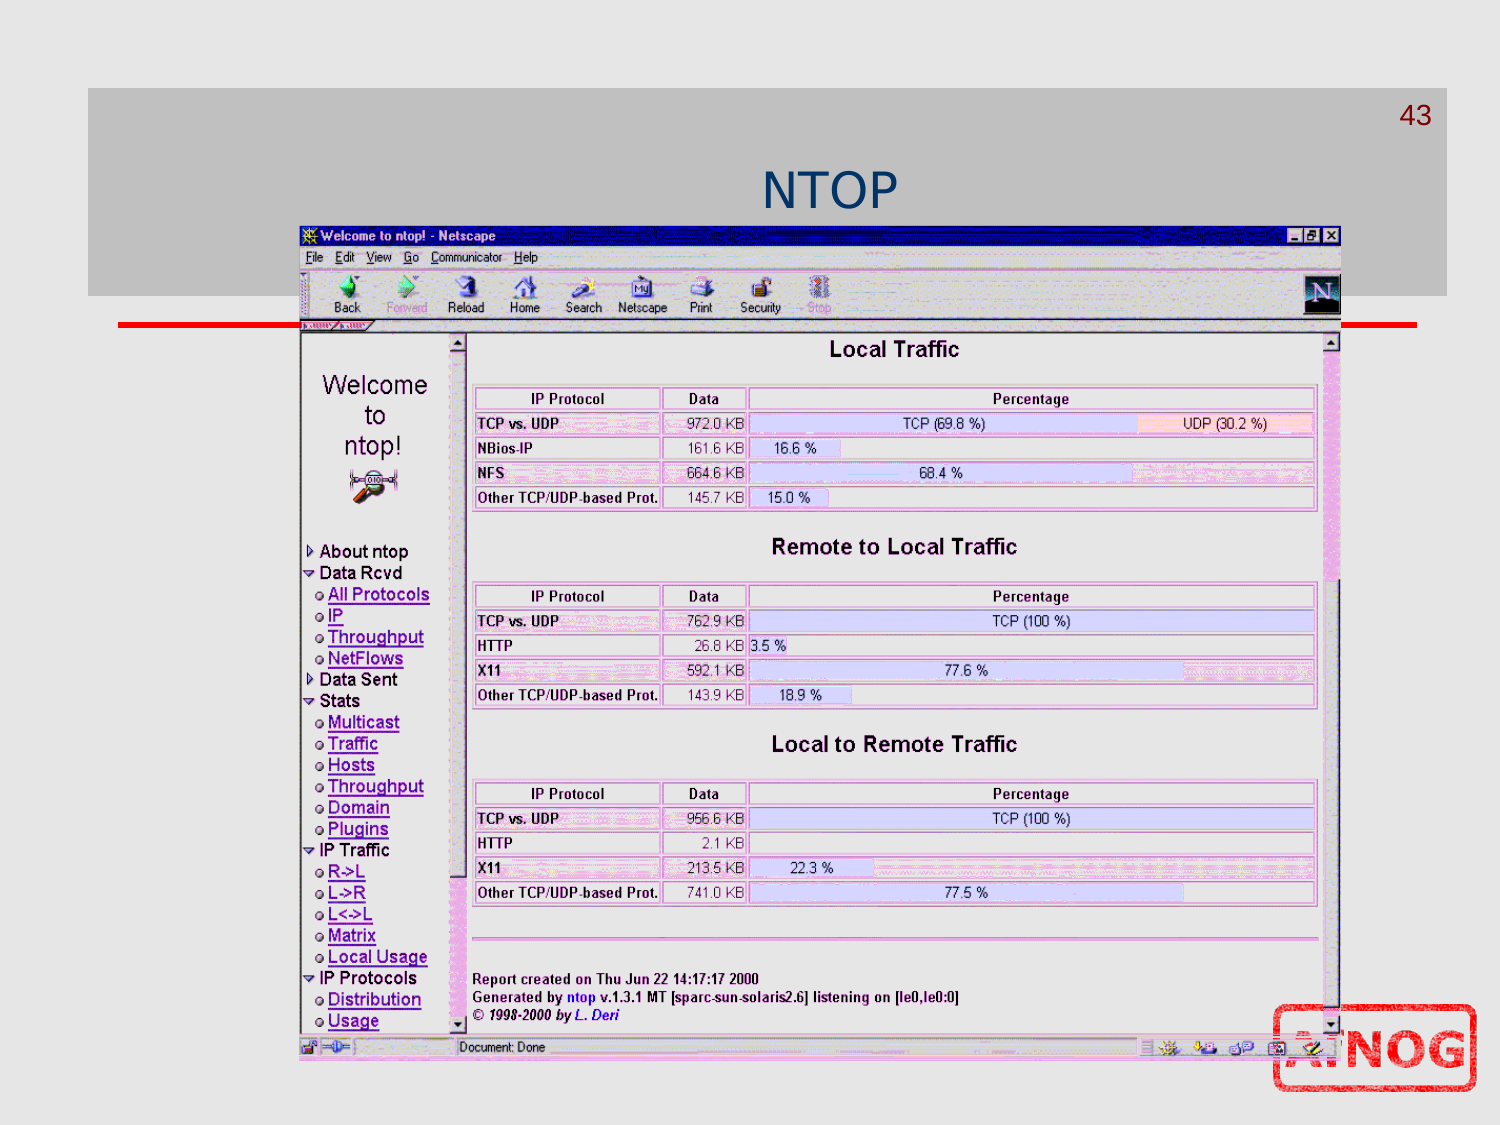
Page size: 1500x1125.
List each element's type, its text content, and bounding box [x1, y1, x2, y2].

picture [268, 154, 1477, 1092]
title NTOP [225, 99, 1436, 288]
